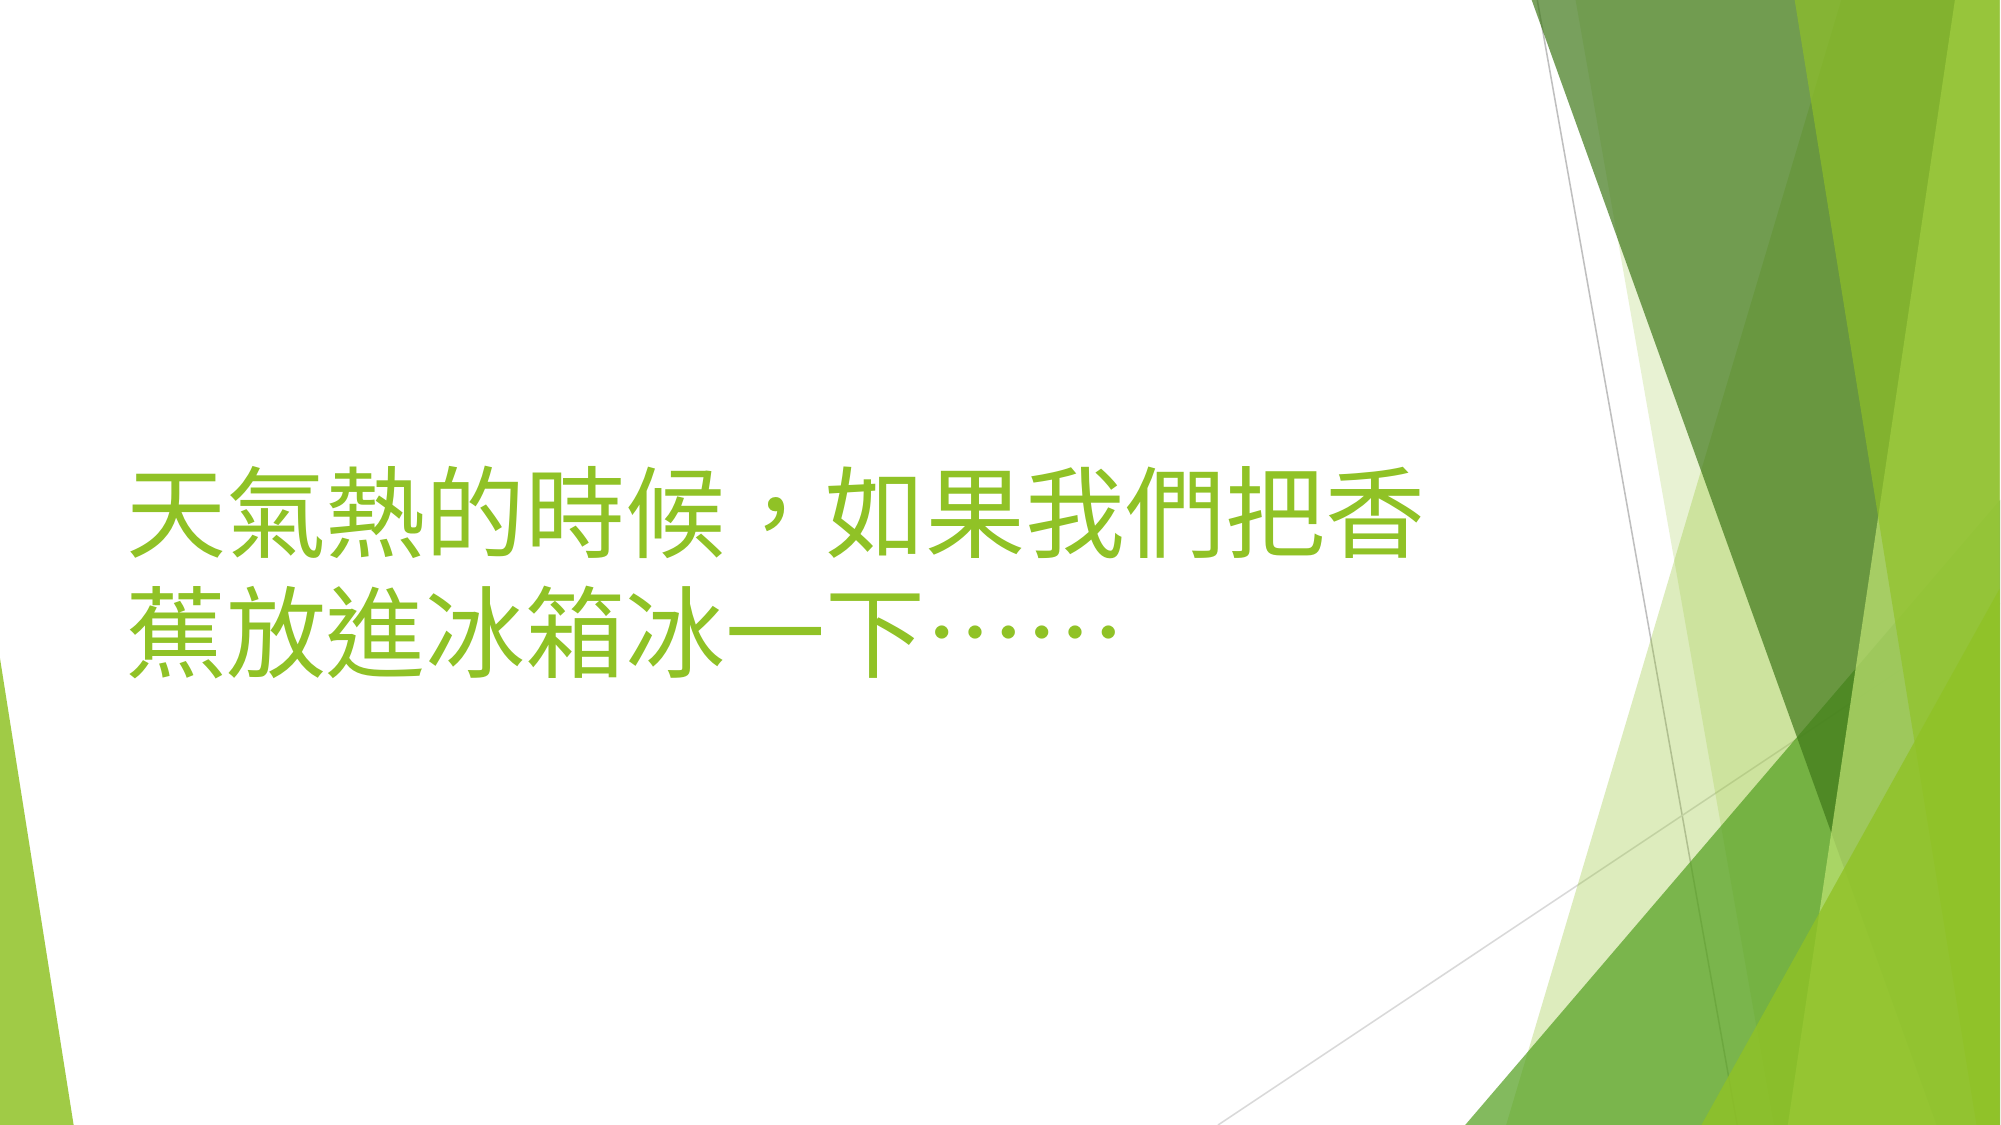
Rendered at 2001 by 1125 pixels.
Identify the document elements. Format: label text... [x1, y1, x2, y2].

text_box 天氣熱的時候，如果我們把香蕉放進冰箱冰一下…… [111, 443, 1522, 743]
